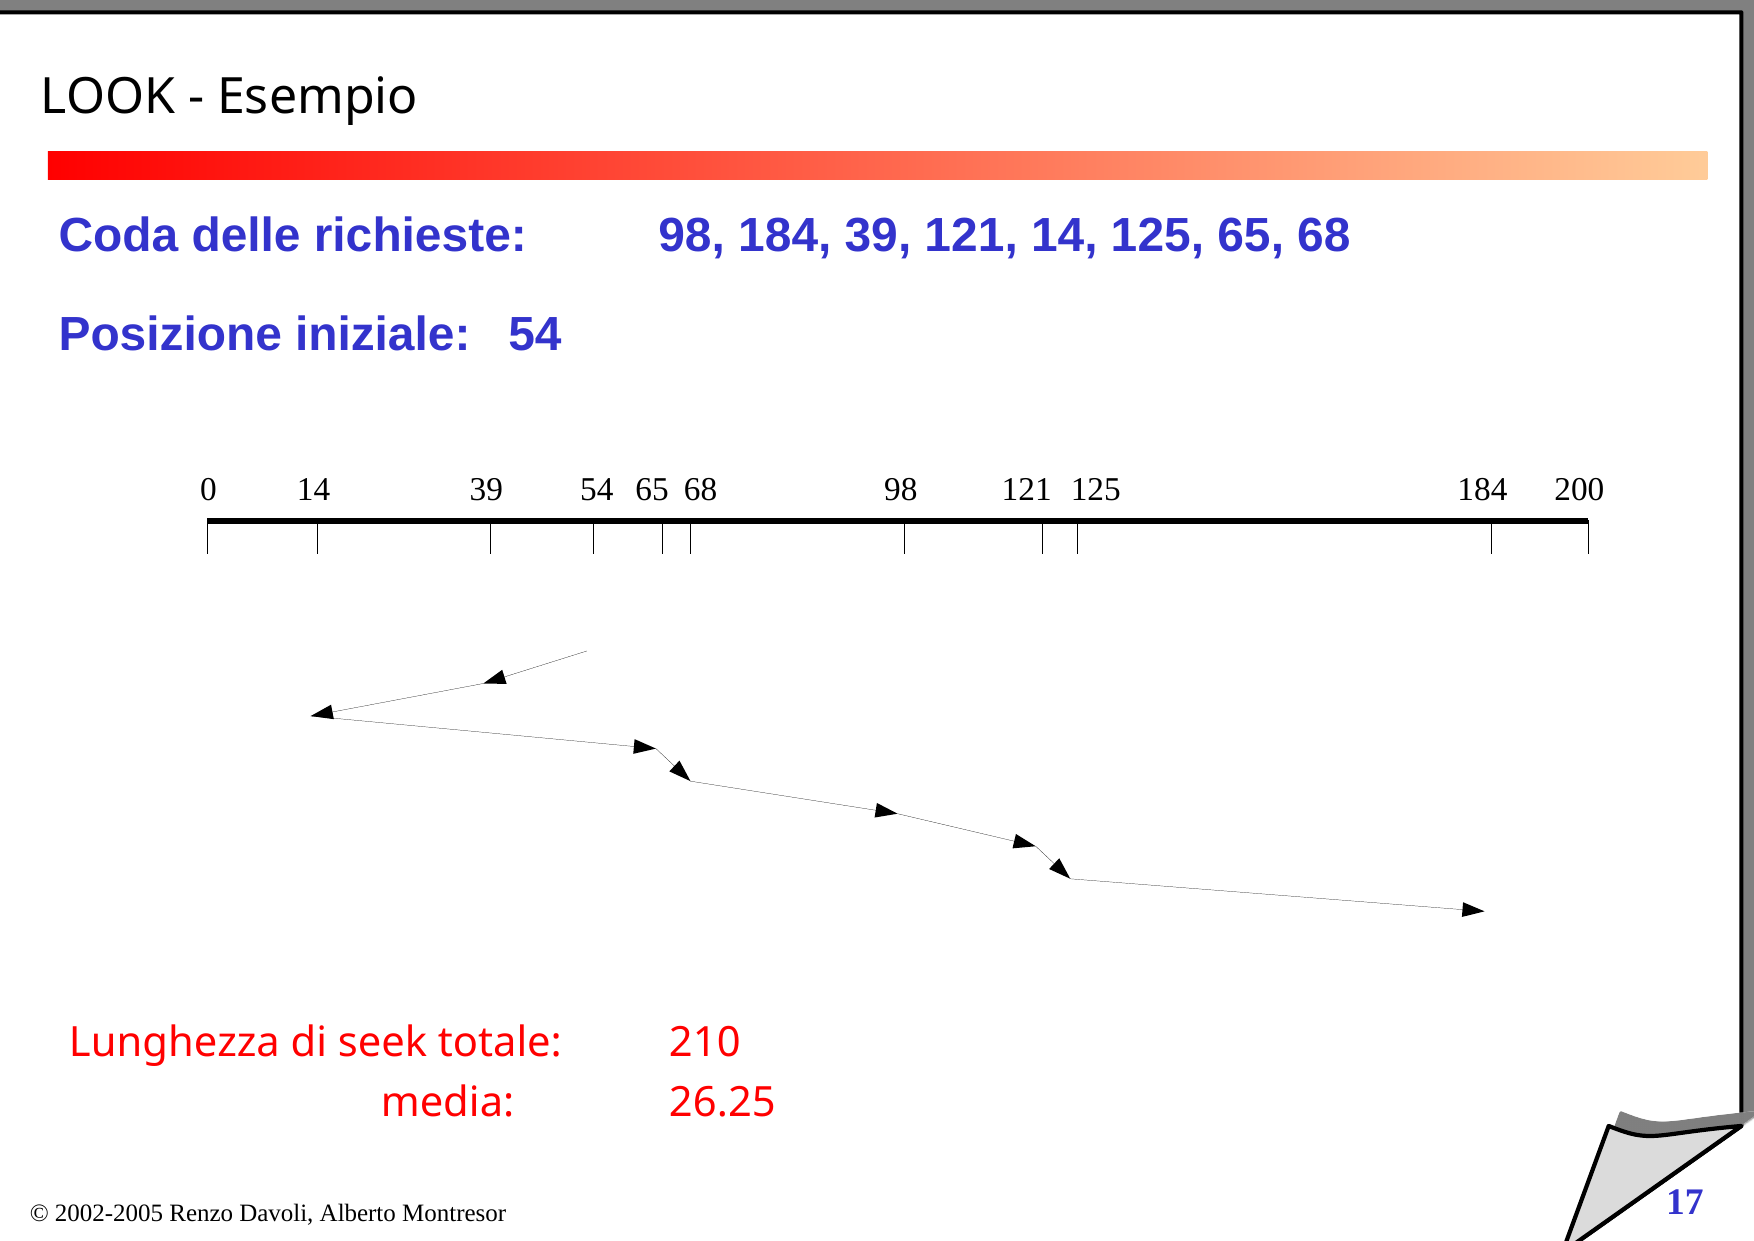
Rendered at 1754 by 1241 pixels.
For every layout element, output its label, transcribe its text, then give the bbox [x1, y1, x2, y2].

text_box 98 [884, 468, 924, 511]
text_box 0 [200, 468, 220, 511]
text_box 14 [296, 468, 337, 511]
text_box 125 [1070, 468, 1130, 511]
text_box Lunghezza di seek totale: 210 media: 26.25 [69, 1009, 903, 1141]
text_box 68 [683, 468, 724, 511]
text_box 200 [1554, 468, 1614, 511]
title LOOK - Esempio [40, 49, 1714, 144]
text_box 14 [750, 152, 754, 179]
text_box 121 [1001, 468, 1061, 511]
text_box 39 [469, 468, 509, 511]
text_box 184 [1457, 468, 1517, 511]
text_box 65 [635, 468, 675, 511]
text_box 54 [580, 468, 620, 511]
list Coda delle richieste: 98, 184, 39, 121, 14, 125, 65, 68 Posizione iniziale: 54 [58, 206, 1696, 424]
